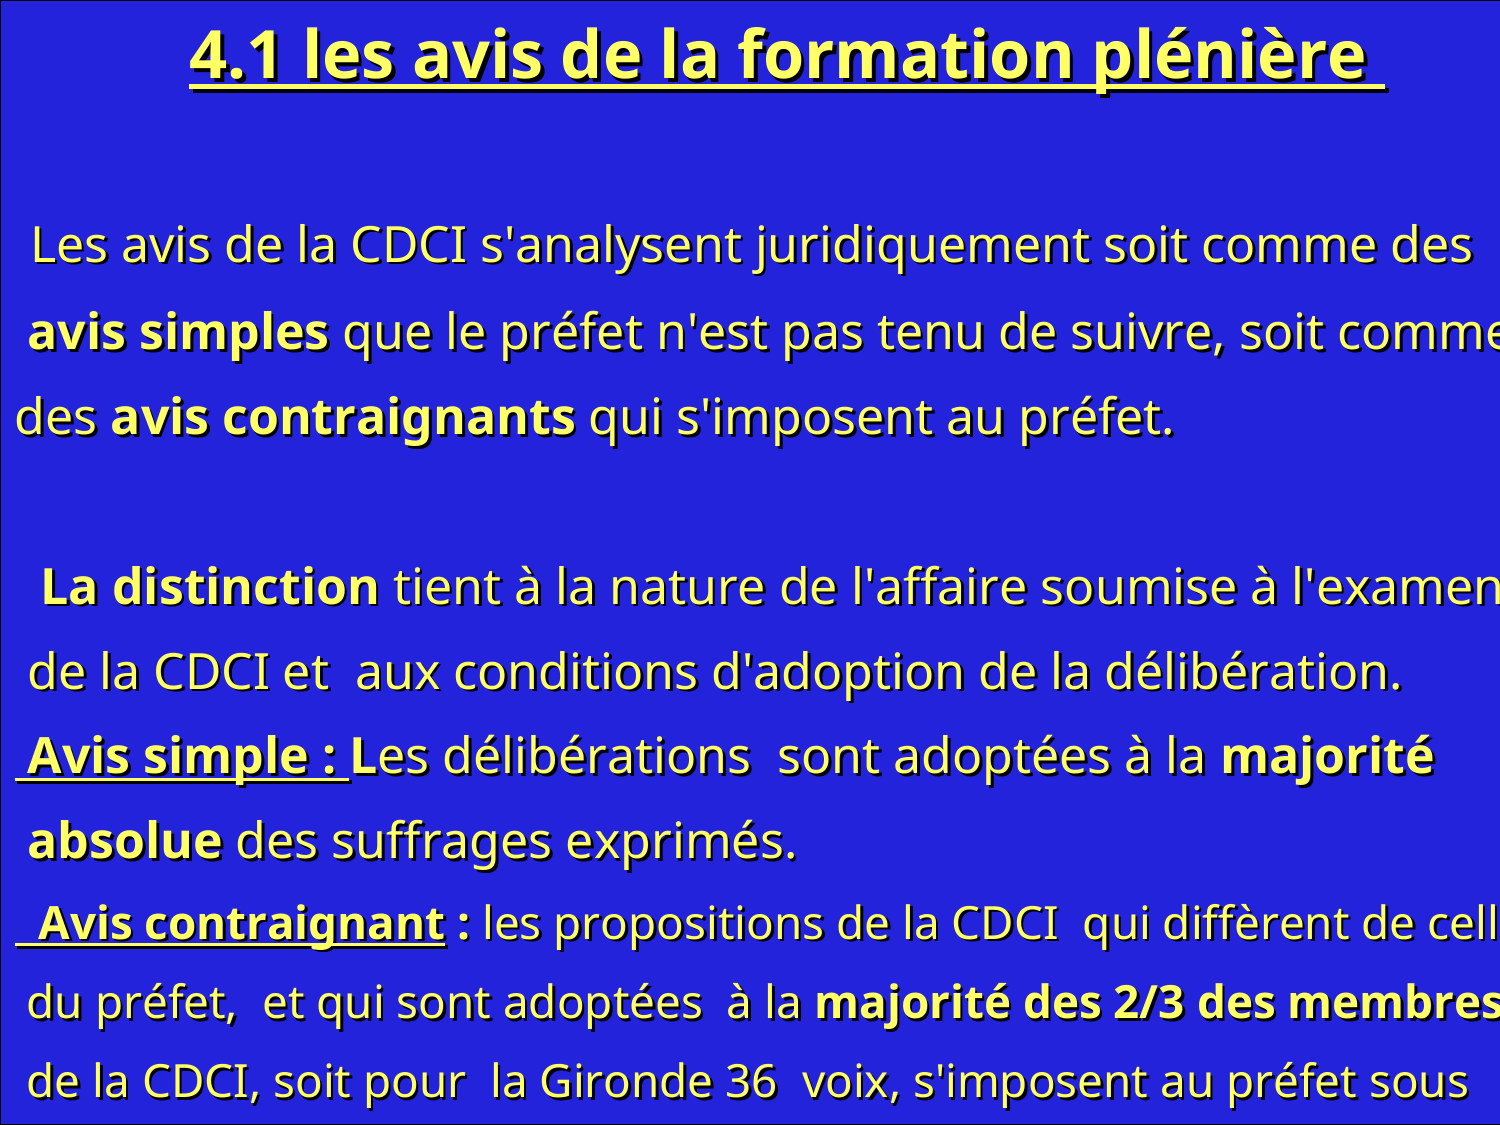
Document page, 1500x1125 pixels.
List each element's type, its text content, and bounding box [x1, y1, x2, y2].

text_box 4.1 les avis de la formation plénière Les avis de la CDCI s'analysent juridiquement soit comme des avis simples que le préfet n'est pas tenu de suivre, soit comme des avis contraignants qui s'imposent au préfet. La distinction tient à la nature de l'affaire soumise à l'examen de la CDCI et aux conditions d'adoption de la délibération. Avis simple : Les délibérations sont adoptées à la majorité absolue des suffrages exprimés. Avis contraignant : les propositions de la CDCI qui diffèrent de celles du préfet, et qui sont adoptées à la majorité des 2/3 des membres de la CDCI, soit pour la Gironde 36 voix, s'imposent au préfet sous réserve qu'elles soient conformes aux orientations de la loi RCT. [0, 0, 1500, 1125]
